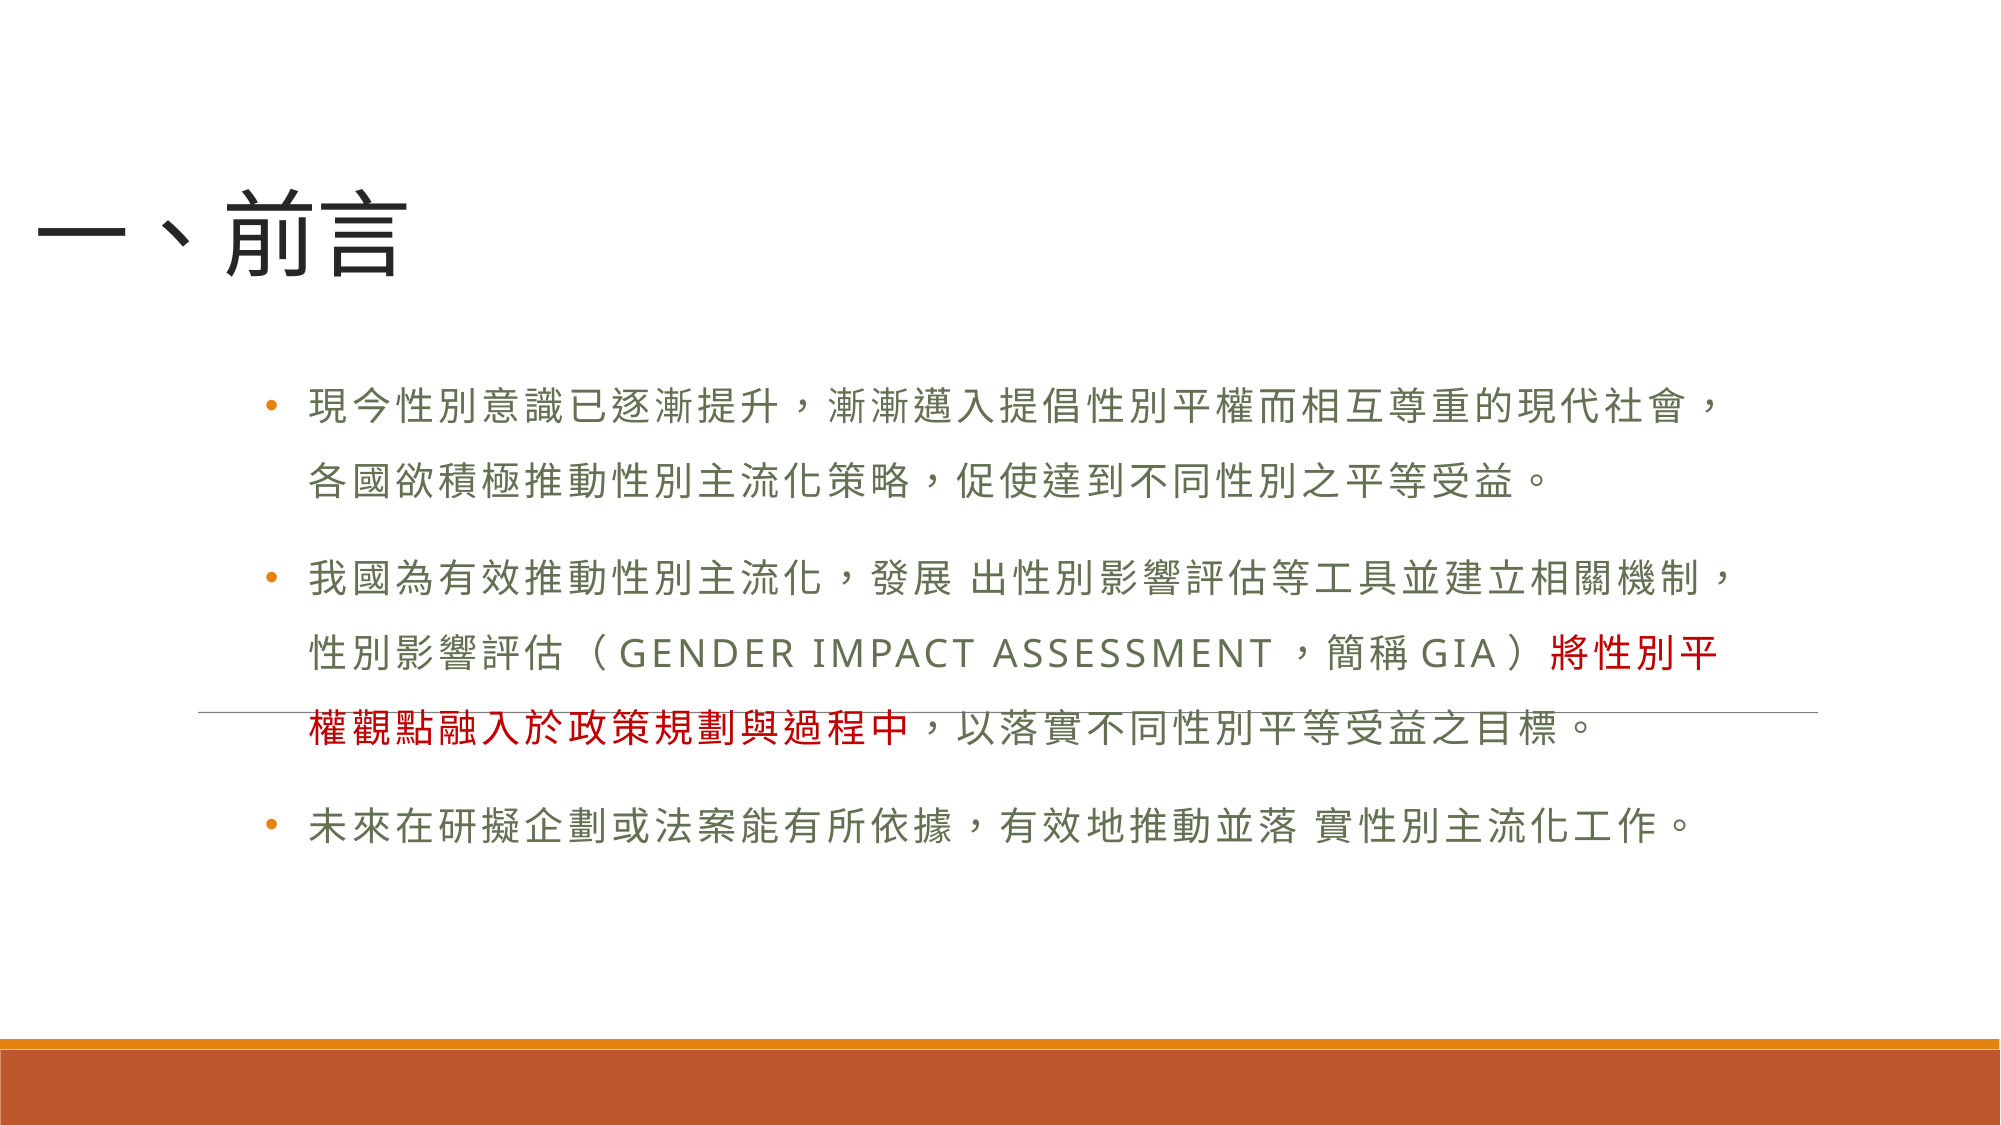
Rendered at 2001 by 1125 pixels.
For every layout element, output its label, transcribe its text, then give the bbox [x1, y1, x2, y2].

subtitle 現今性別意識已逐漸提升，漸漸邁入提倡性別平權而相互尊重的現代社會，各國欲積極推動性別主流化策略，促使達到不同性別之平等受益。 我國為有效推動性別主流化，發展 出性別影響評估等工具並建立相關機制，性別影響評估（Gender Impact Assessment，簡稱GIA）將性別平權觀點融入於政策規劃與過程中，以落實不同性別平等受益之目標。 未來在研擬企劃或法案能有所依據，有效地推動並落 實性別主流化工作。 [249, 346, 1750, 863]
title 一、前言 [19, 184, 941, 296]
